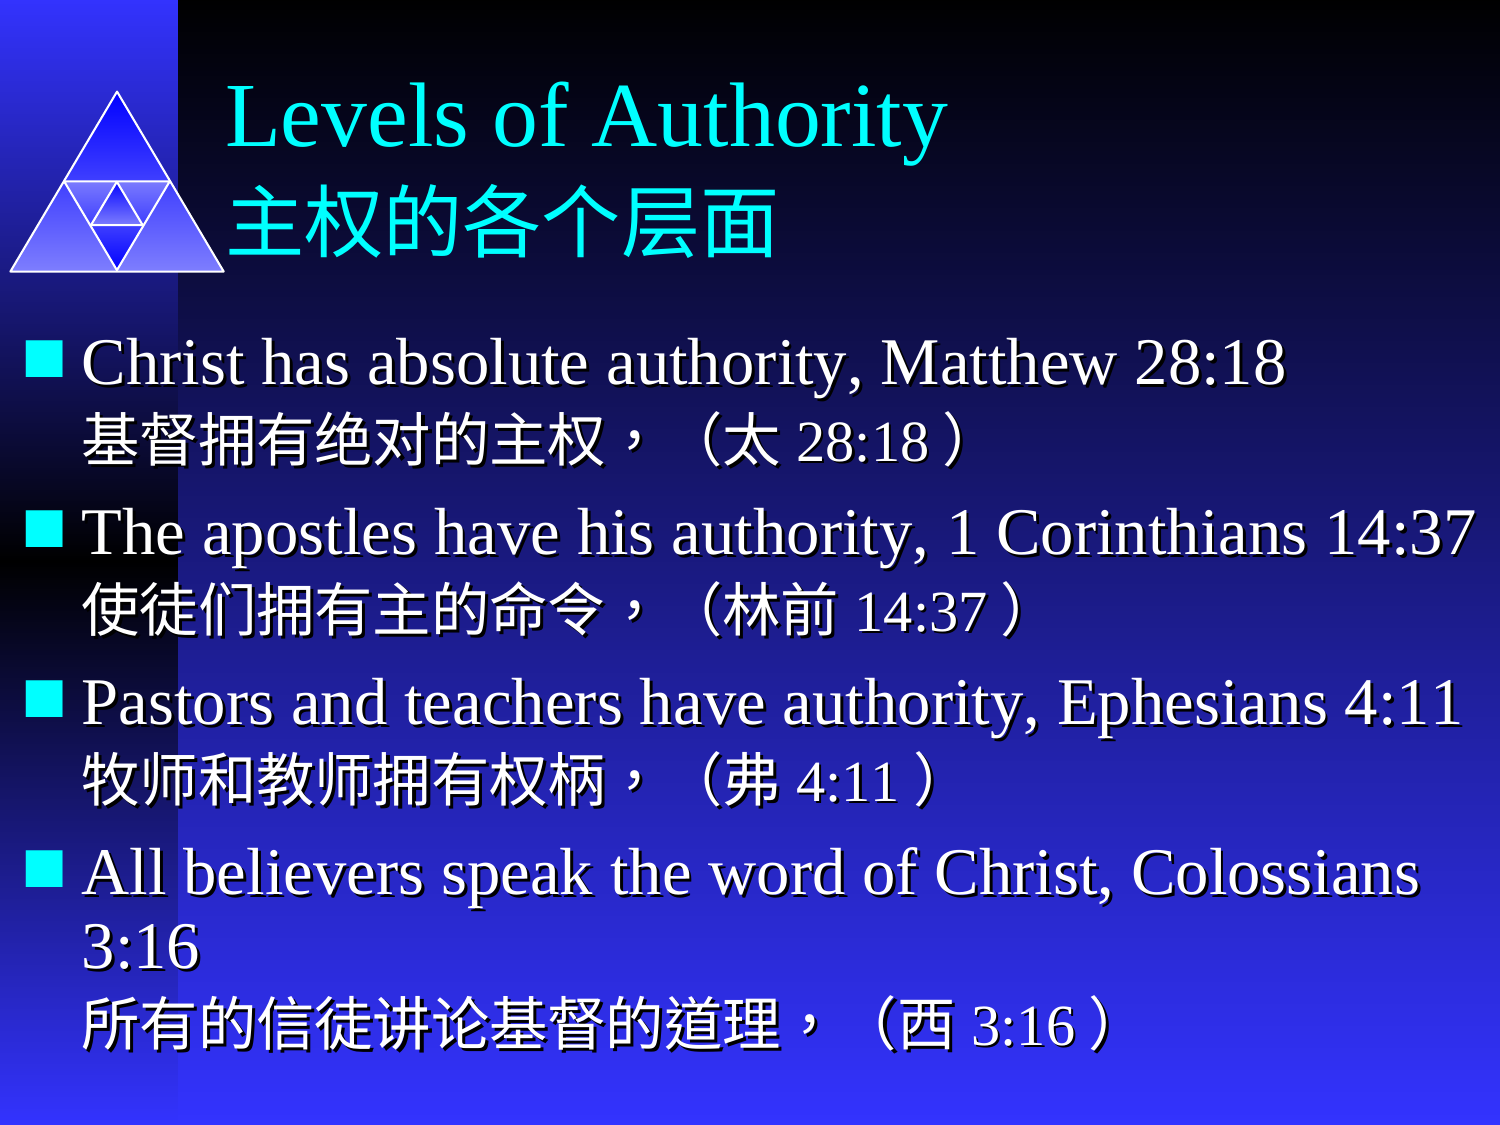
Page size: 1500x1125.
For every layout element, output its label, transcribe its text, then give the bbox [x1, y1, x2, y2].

title Levels of Authority 主权的各个层面 [225, 64, 1463, 276]
list Christ has absolute authority, Matthew 28:18 基督拥有绝对的主权，（太28:18） The apostles have his authority, 1 Corinthians 14:37 使徒们拥有主的命令，（林前14:37） Pastors and teachers have authority, Ephesians 4:11 牧师和教师拥有权柄，（弗4:11） All believers speak the word of Christ, Colossians 3:16 所有的信徒讲论基督的道理，（西3:16） [25, 324, 1489, 1125]
